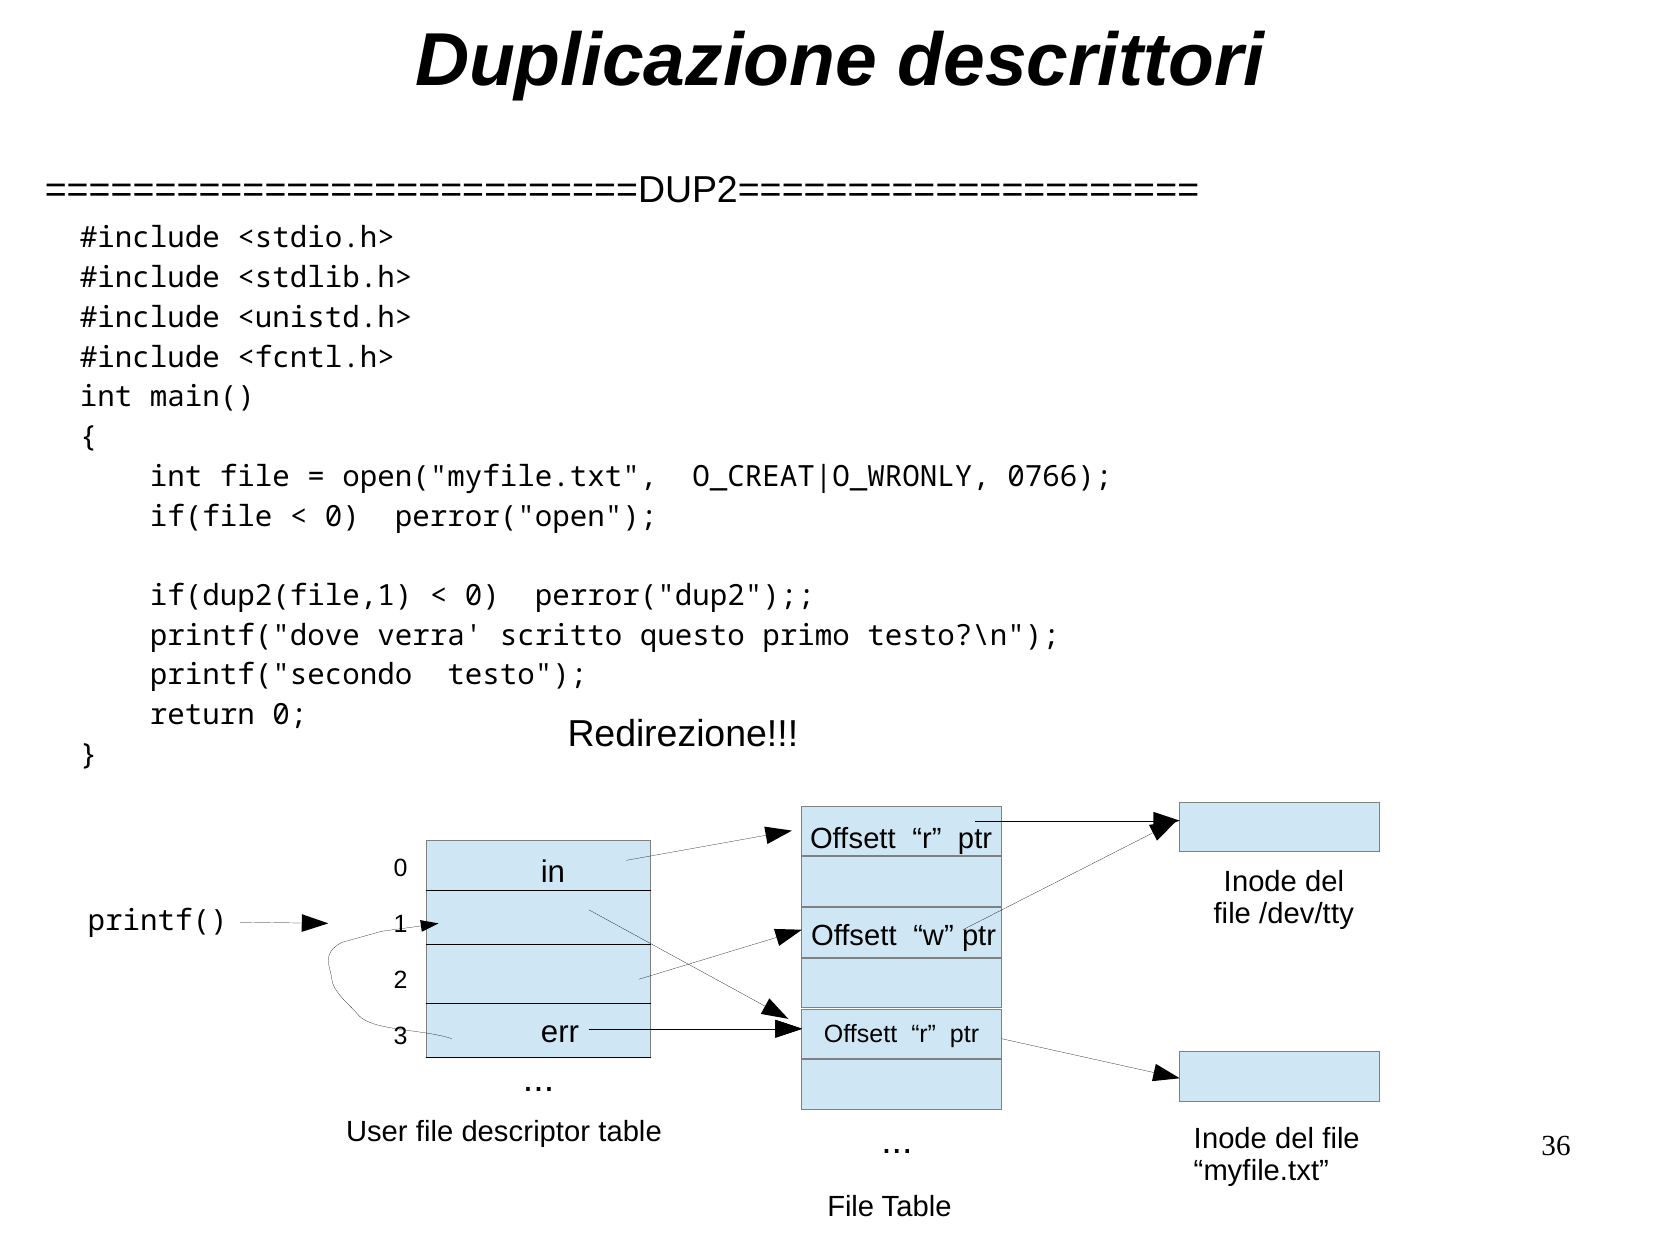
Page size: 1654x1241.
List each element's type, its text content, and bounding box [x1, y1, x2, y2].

text_box ... [866, 917, 1175, 1089]
text_box Offsett “w” ptr [787, 911, 1021, 1021]
text_box Offsett “r” ptr [791, 814, 1011, 911]
text_box [436, 1004, 526, 1057]
text_box [436, 945, 526, 1003]
text_box 0 1 2 3 [378, 1026, 436, 1108]
text_box ===========================DUP2===================== [30, 161, 1486, 219]
text_box File Table [812, 1182, 1009, 1241]
text_box Inode del file /dev/tty [1174, 857, 1394, 966]
text_box [426, 840, 651, 890]
title Duplicazione descrittori [82, 3, 1571, 209]
text_box Offsett “r” ptr [801, 1021, 866, 1059]
text_box ... [508, 1050, 704, 1113]
text_box ... [866, 1112, 1063, 1176]
text_box 0 1 2 3 [378, 846, 436, 931]
text_box User file descriptor table [331, 1108, 731, 1217]
text_box printf() [72, 892, 256, 942]
text_box in err [526, 846, 659, 1050]
text_box [1179, 1051, 1380, 1102]
text_box [436, 891, 526, 944]
text_box [801, 806, 1002, 814]
text_box 0 1 2 3 [378, 926, 436, 1034]
text_box [1179, 802, 1380, 852]
text_box Inode del file “myfile.txt” [1179, 1114, 1396, 1214]
text_box #include <stdio.h> #include <stdlib.h> #include <unistd.h> #include <fcntl.h> int main() { int file = open("myfile.txt", O_CREAT|O_WRONLY, 0766); if(file < 0) perror("open"); if(dup2(file,1) < 0) perror("dup2");; printf("dove verra' scritto questo primo testo?\n"); printf("secondo testo"); return 0; } [64, 209, 1636, 701]
text_box [801, 1059, 1002, 1110]
text_box Redirezione!!! [552, 705, 814, 763]
